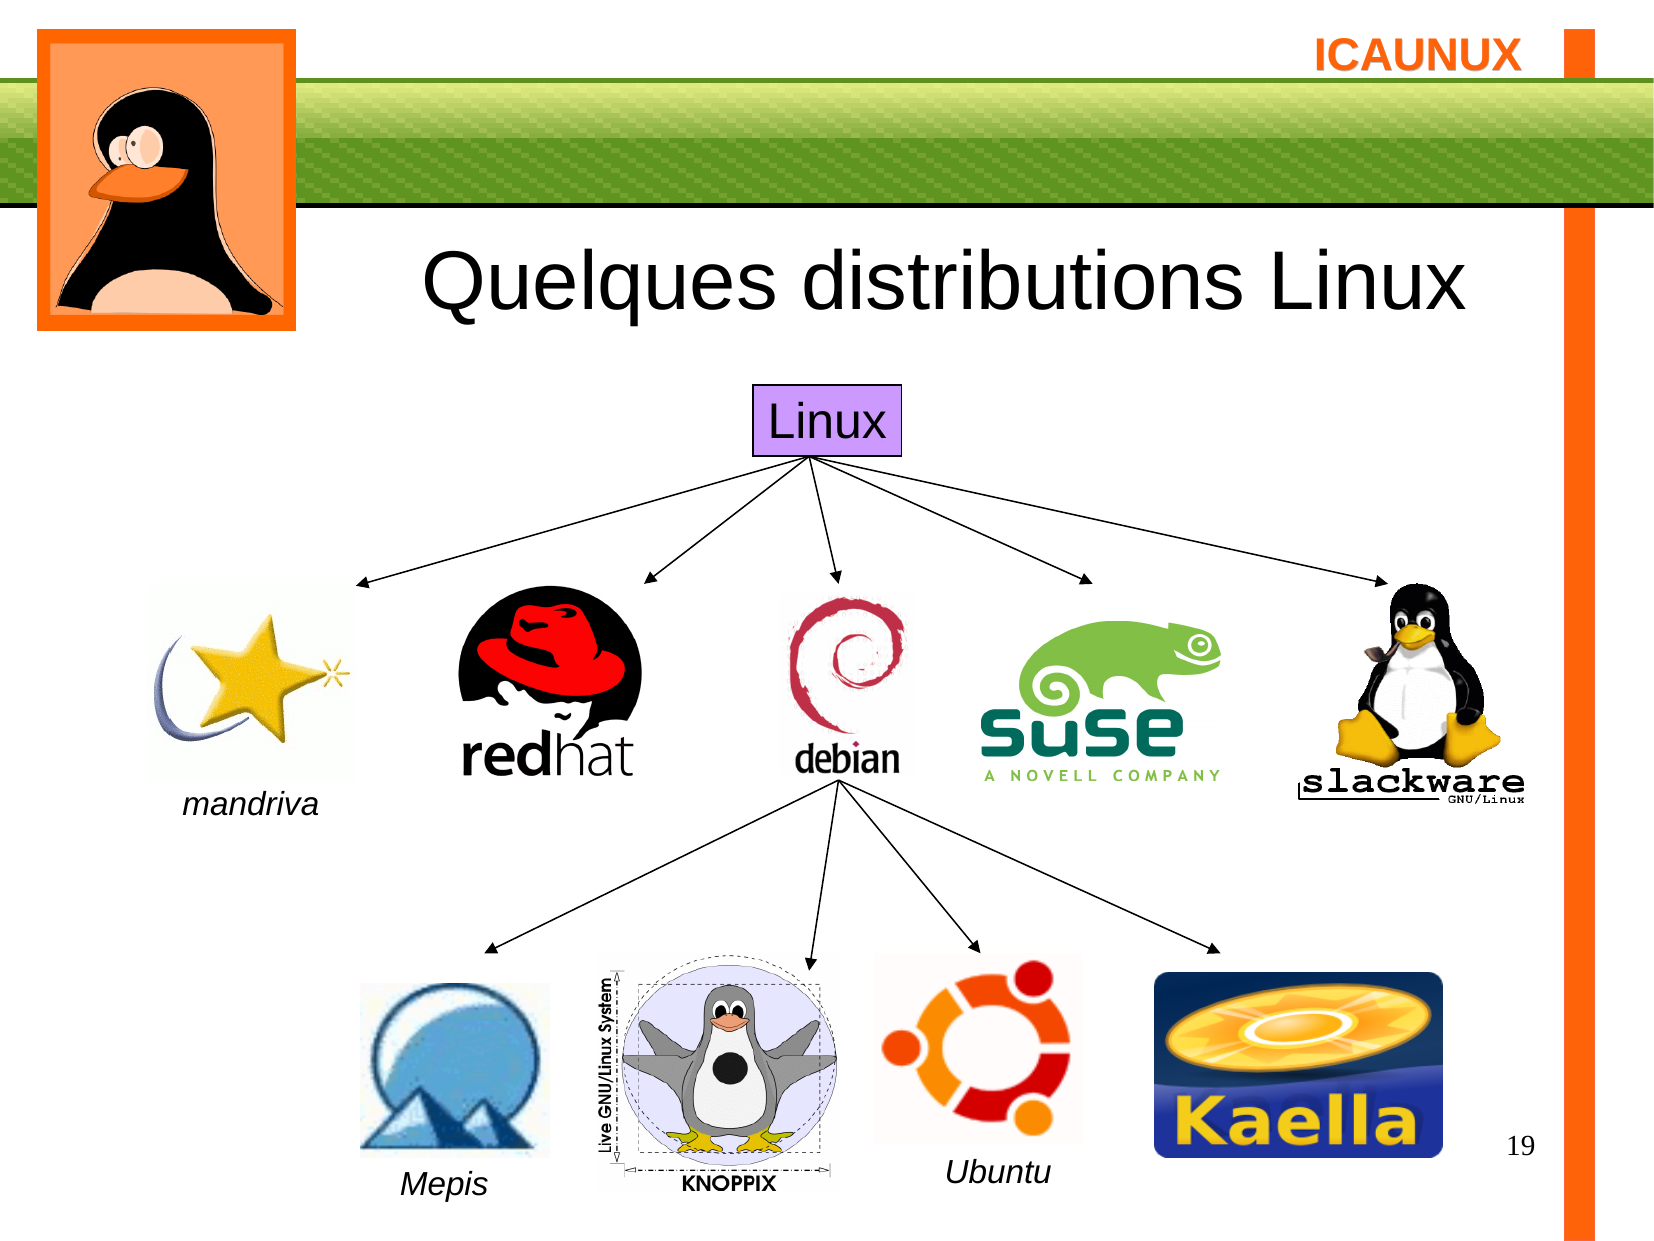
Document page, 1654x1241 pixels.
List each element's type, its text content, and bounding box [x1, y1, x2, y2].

text_box mandriva [167, 778, 335, 831]
picture [874, 953, 1083, 1144]
picture [751, 585, 948, 779]
text_box Ubuntu [929, 1145, 1067, 1199]
picture [980, 621, 1221, 781]
text_box Mepis [385, 1157, 504, 1211]
picture [147, 585, 356, 781]
picture [1298, 583, 1524, 804]
picture [454, 583, 644, 779]
picture [360, 983, 550, 1158]
text_box Linux [752, 385, 902, 457]
title Quelques distributions Linux [354, 206, 1536, 355]
picture [596, 953, 839, 1192]
picture [0, 29, 1654, 331]
picture [1154, 972, 1443, 1158]
